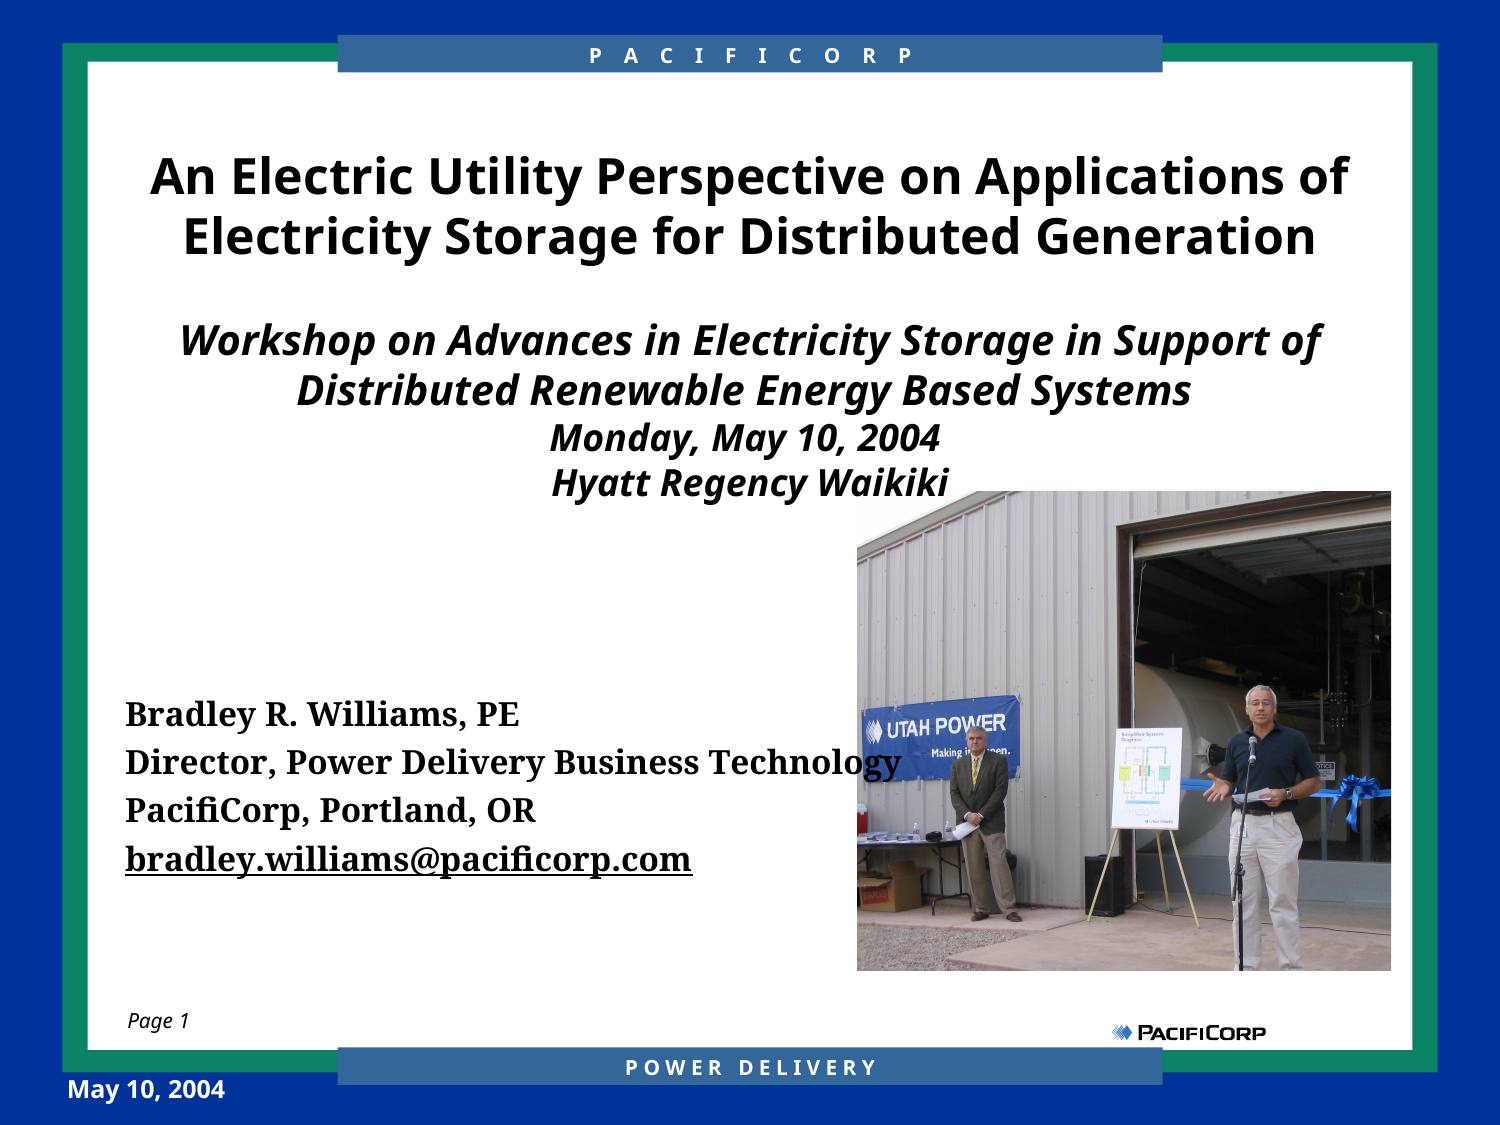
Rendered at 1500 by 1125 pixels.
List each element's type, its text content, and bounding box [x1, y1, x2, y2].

picture [857, 491, 1392, 971]
title An Electric Utility Perspective on Applications of Electricity Storage for Distributed Generation Workshop on Advances in Electricity Storage in Support of Distributed Renewable Energy Based Systems Monday, May 10, 2004 Hyatt Regency Waikiki [112, 260, 1388, 448]
subtitle Bradley R. Williams, PE Director, Power Delivery Business Technology PacifiCorp, Portland, OR bradley.williams@pacificorp.com [110, 685, 1373, 888]
